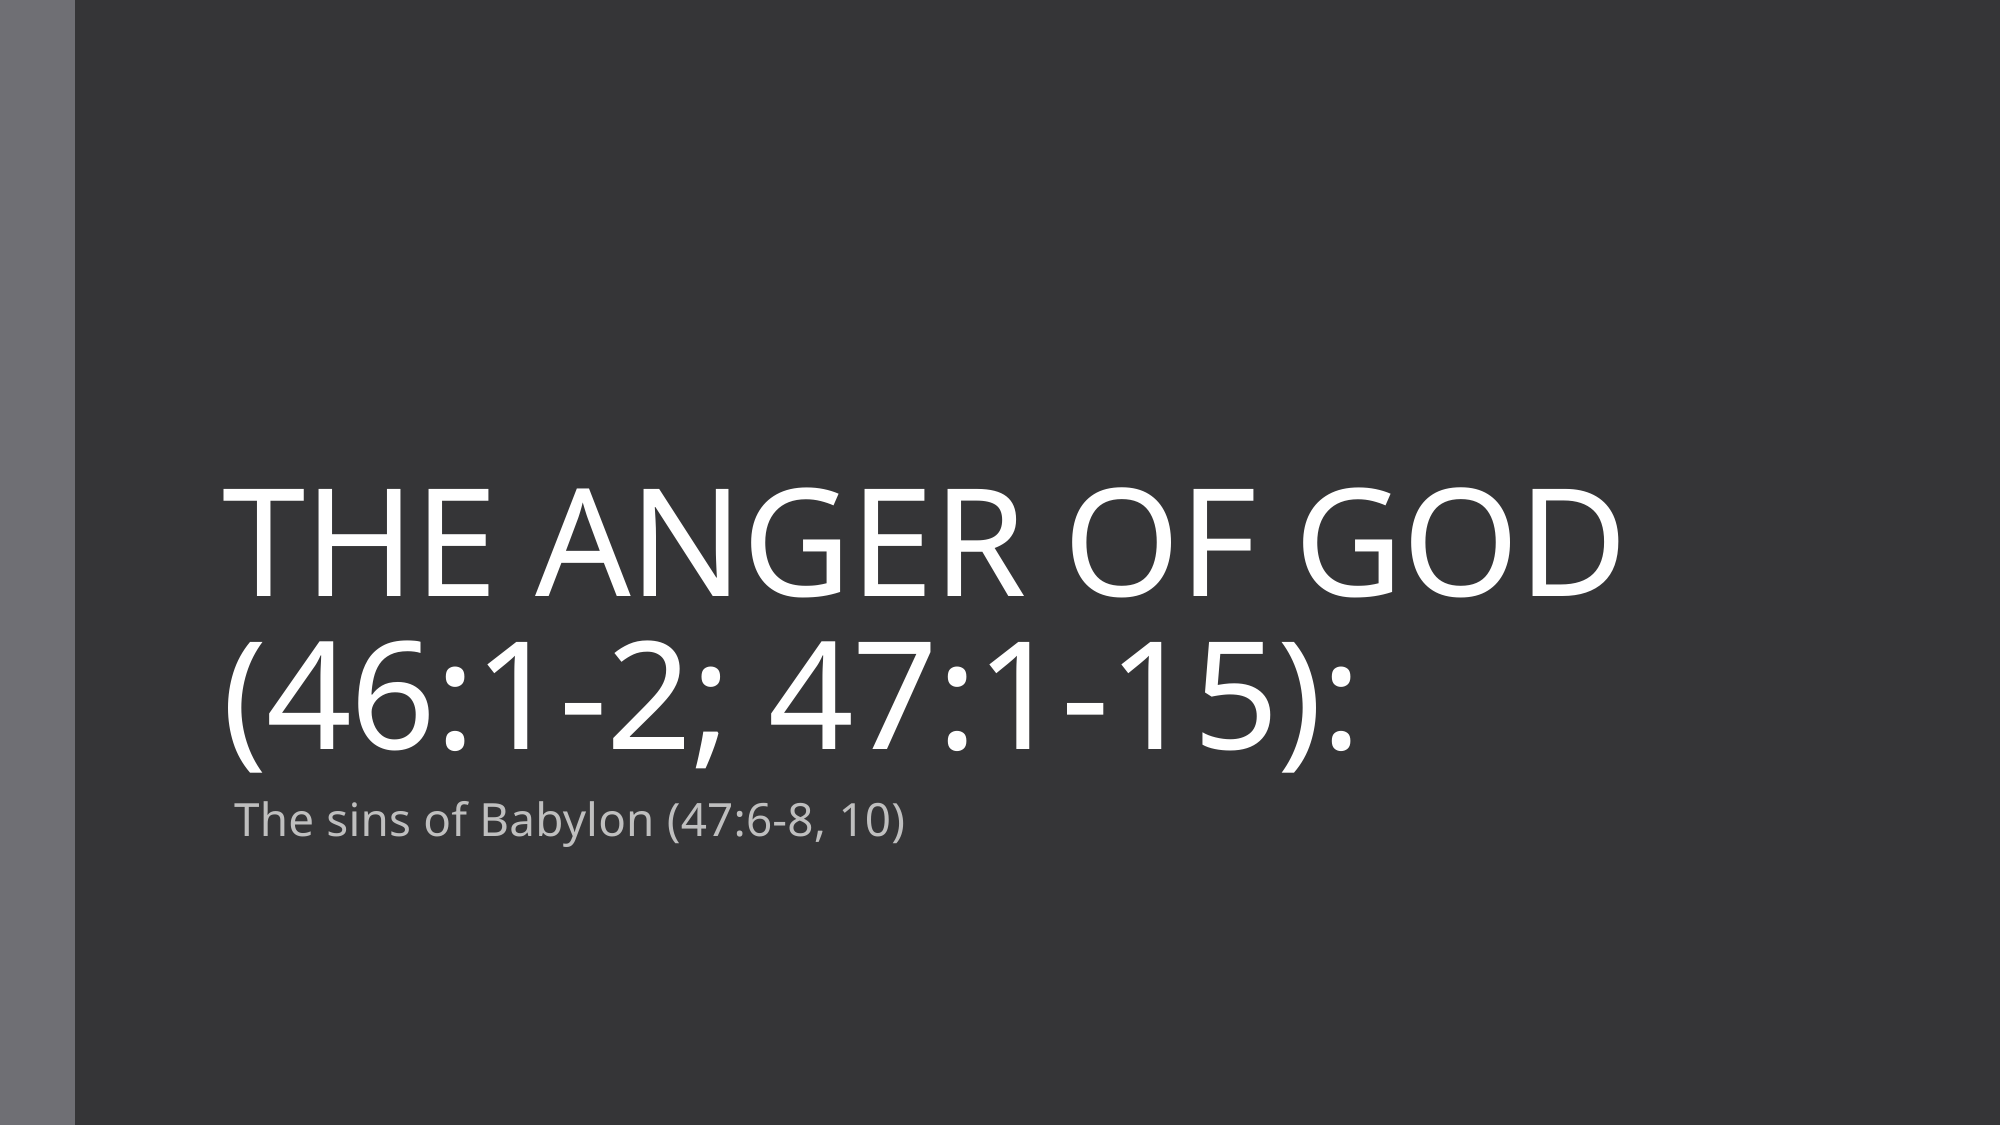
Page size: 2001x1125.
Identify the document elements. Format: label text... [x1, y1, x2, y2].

subtitle The sins of Babylon (47:6-8, 10) [206, 787, 1752, 1066]
title THE ANGER OF GOD (46:1-2; 47:1-15): [206, 124, 1752, 787]
